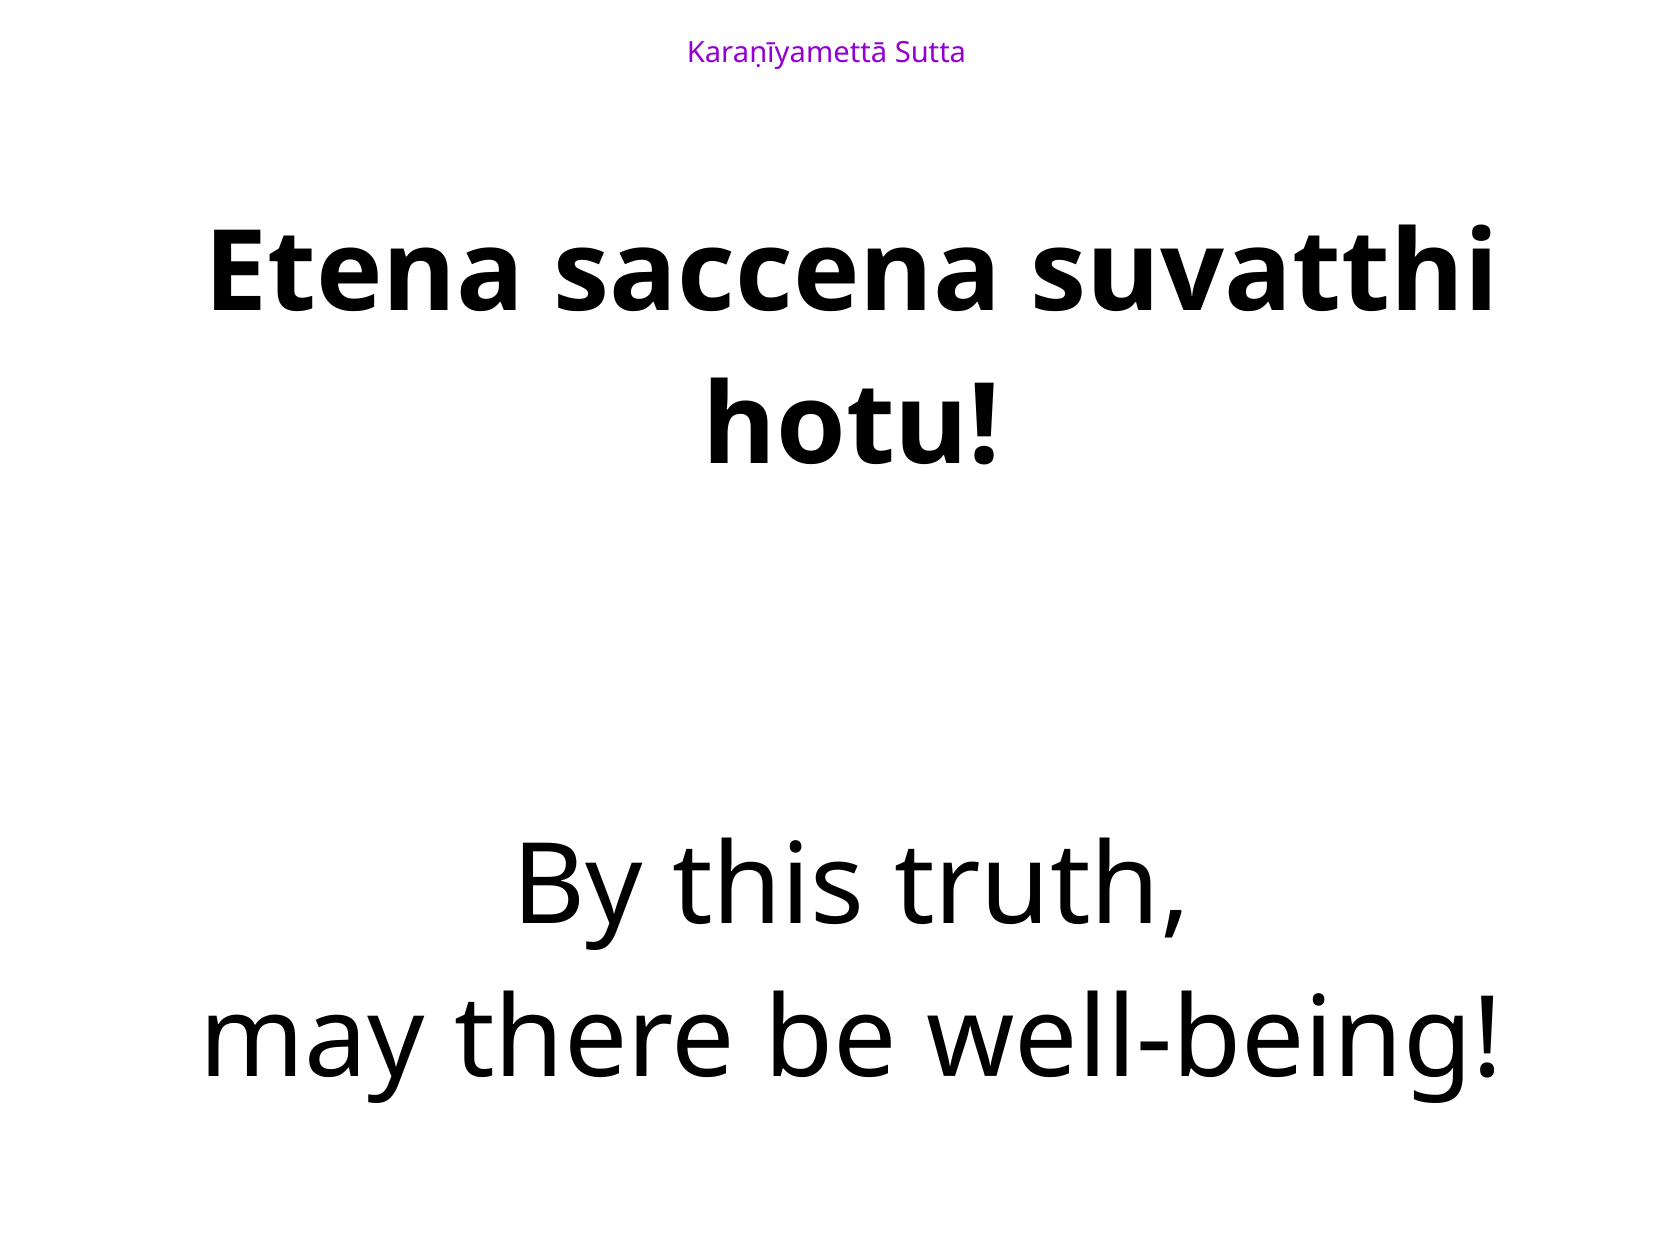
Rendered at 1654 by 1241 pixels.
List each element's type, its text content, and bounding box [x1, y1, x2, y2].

subtitle Etena saccena suvatthi hotu! By this truth, may there be well-being! [72, 108, 1631, 1192]
title Karaṇīyamettā Sutta [82, 6, 1571, 97]
